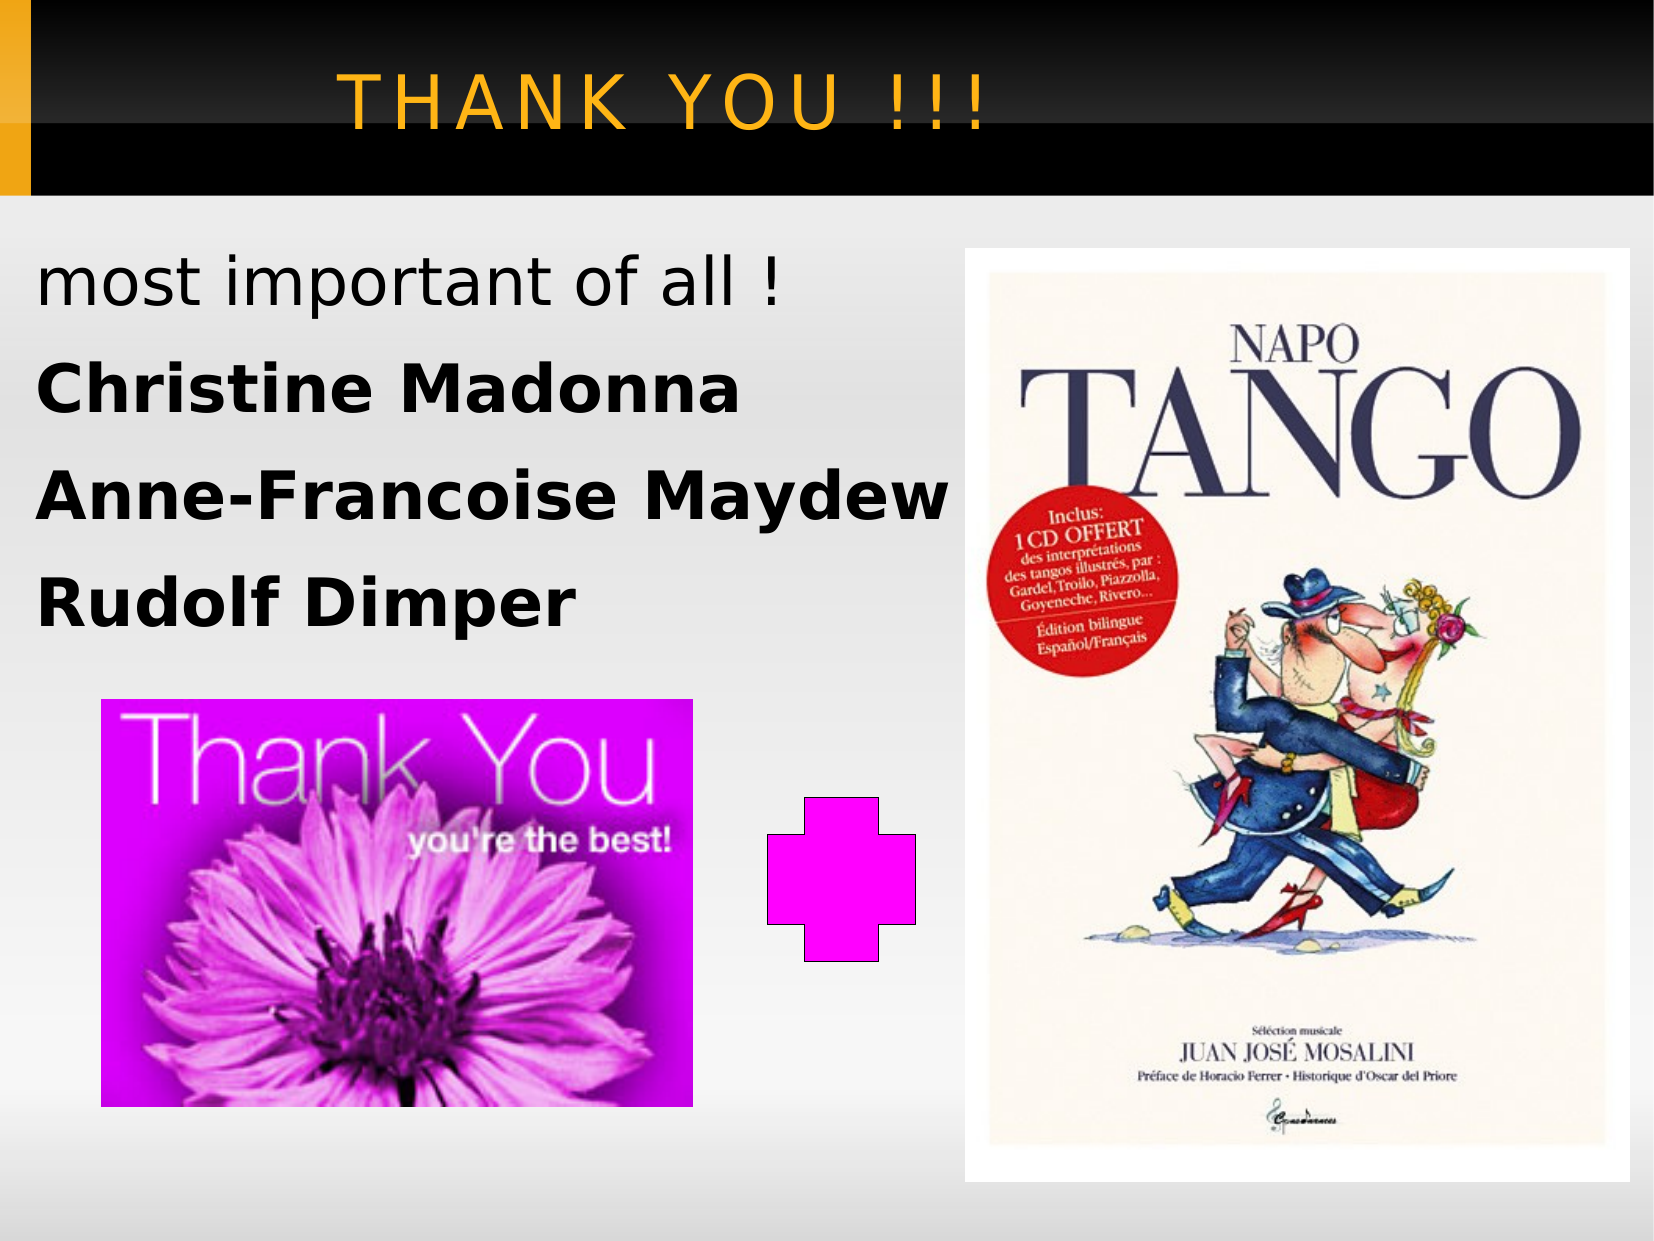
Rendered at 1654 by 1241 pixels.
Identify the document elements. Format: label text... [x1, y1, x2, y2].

picture [0, 0, 1654, 1241]
text_box [767, 797, 916, 962]
title THANK YOU !!! [59, 29, 1270, 178]
picture [965, 248, 1630, 1182]
list most important of all ! Christine Madonna Anne-Francoise Maydew Rudolf Dimper [17, 242, 1642, 1241]
picture [101, 699, 693, 1107]
